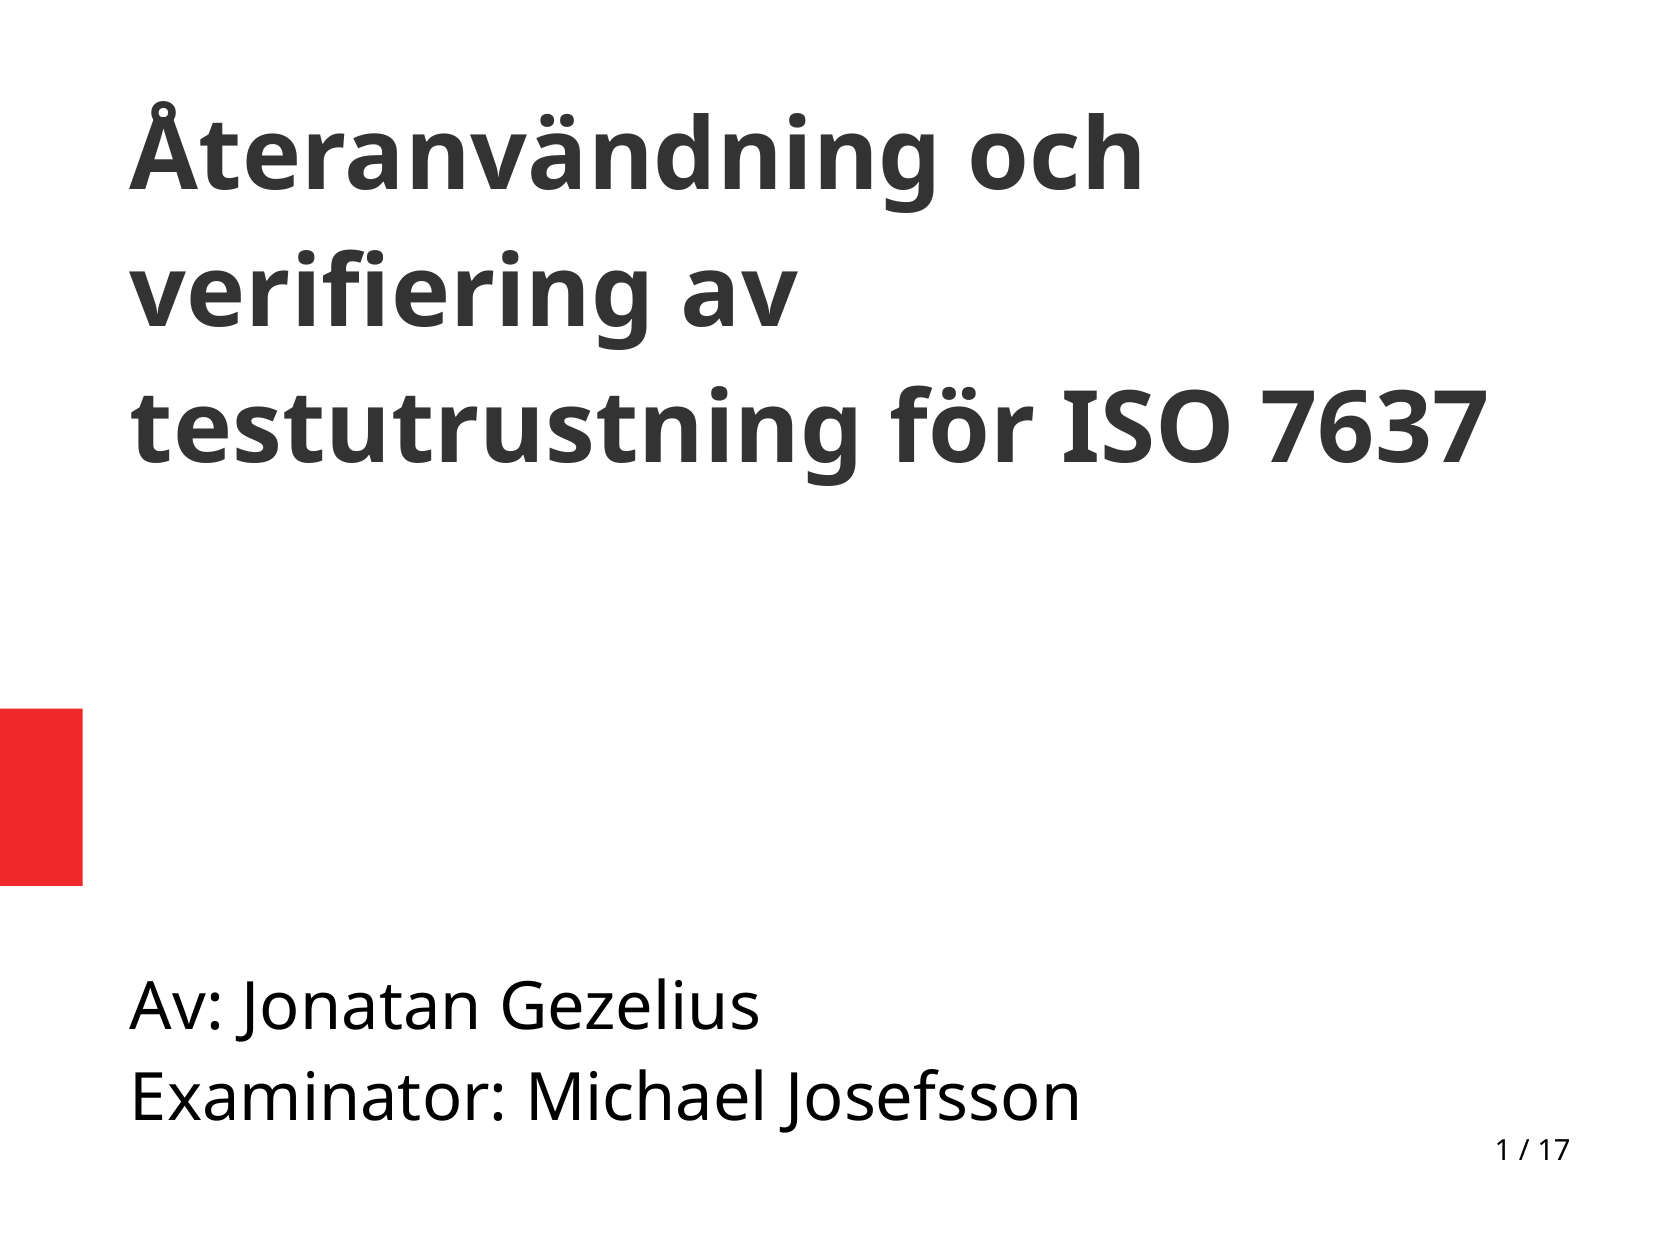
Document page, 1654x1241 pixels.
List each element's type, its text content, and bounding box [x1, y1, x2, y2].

title Återanvändning och verifiering av testutrustning för ISO 7637 [129, 82, 1536, 492]
subtitle Av: Jonatan Gezelius Examinator: Michael Josefsson [129, 958, 1536, 1140]
